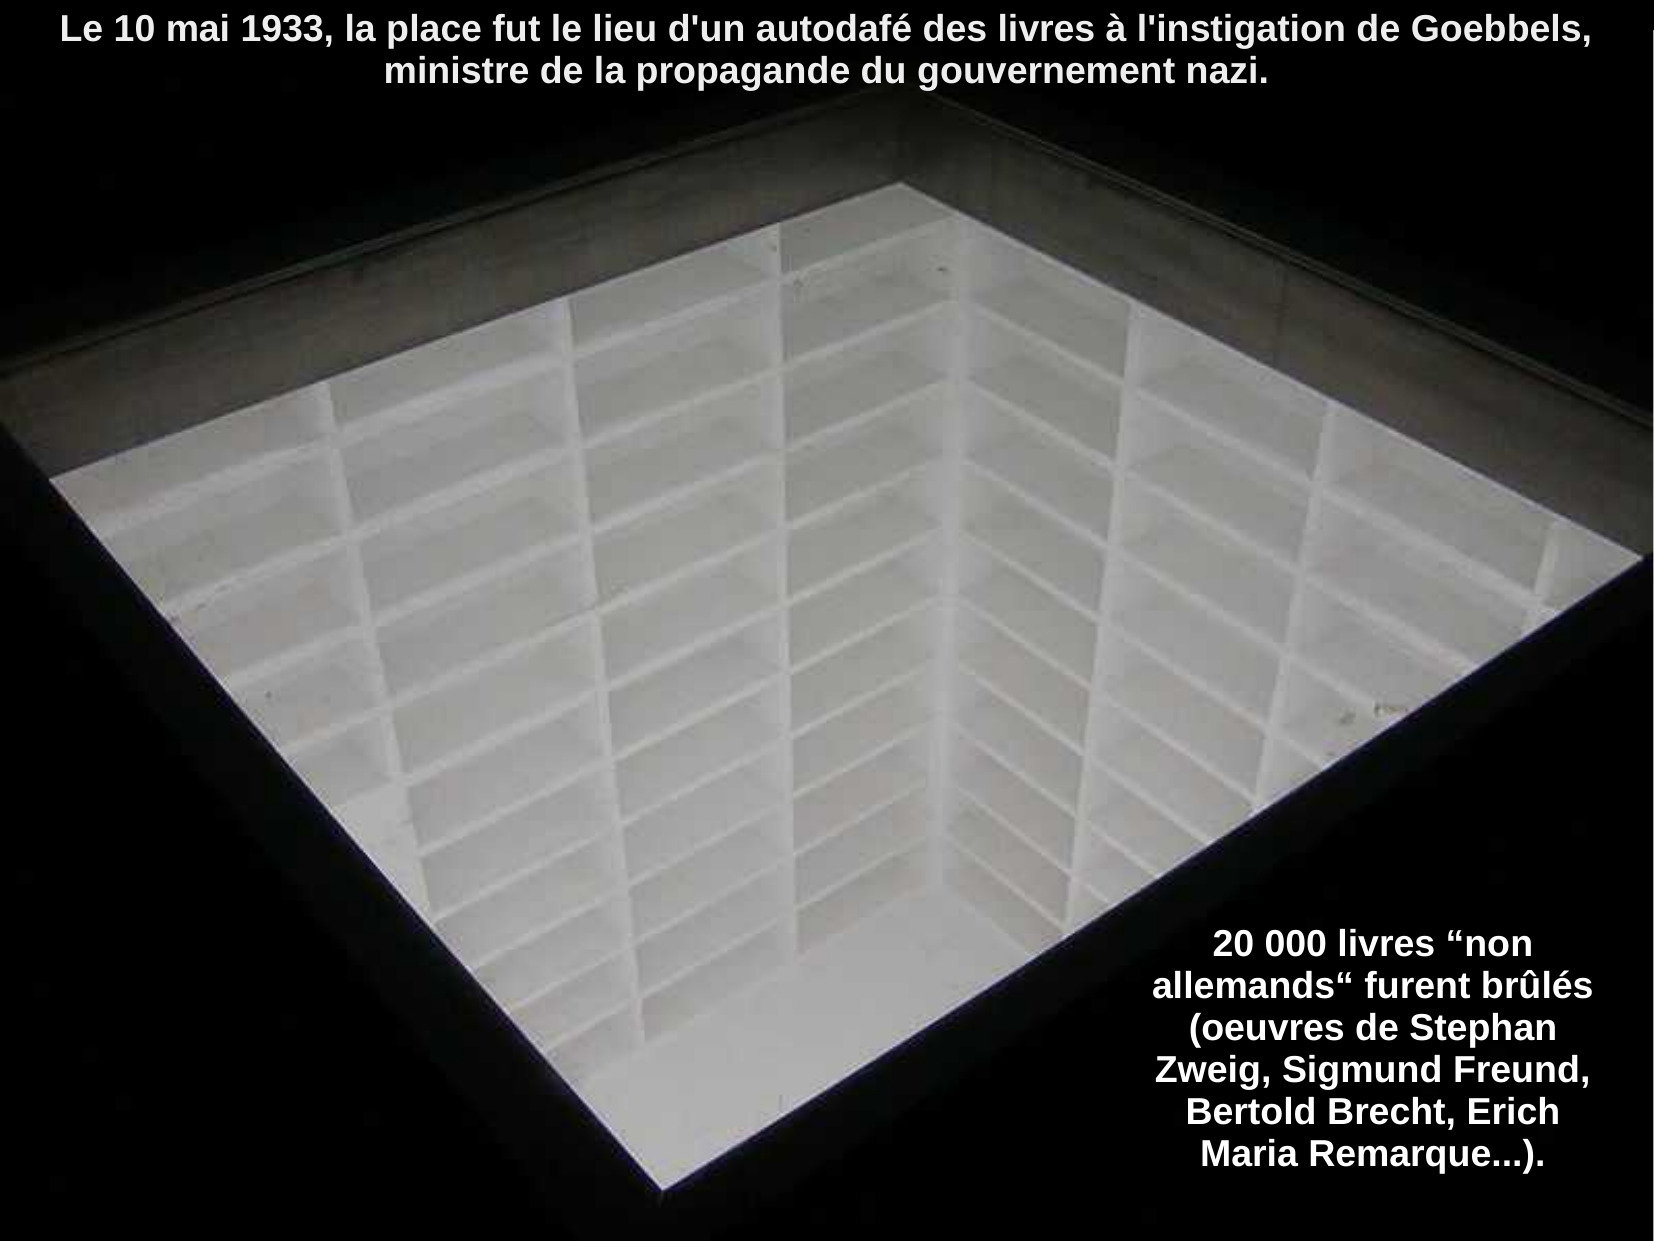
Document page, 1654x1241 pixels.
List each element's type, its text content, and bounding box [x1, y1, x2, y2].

picture [0, 102, 1654, 1241]
text_box Le 10 mai 1933, la place fut le lieu d'un autodafé des livres à l'instigation de Goebbels, ministre de la propagande du gouvernement nazi. [0, 0, 1654, 102]
text_box 20 000 livres “non allemands“ furent brûlés (oeuvres de Stephan Zweig, Sigmund Freund, Bertold Brecht, Erich Maria Remarque...). [1122, 915, 1625, 1190]
